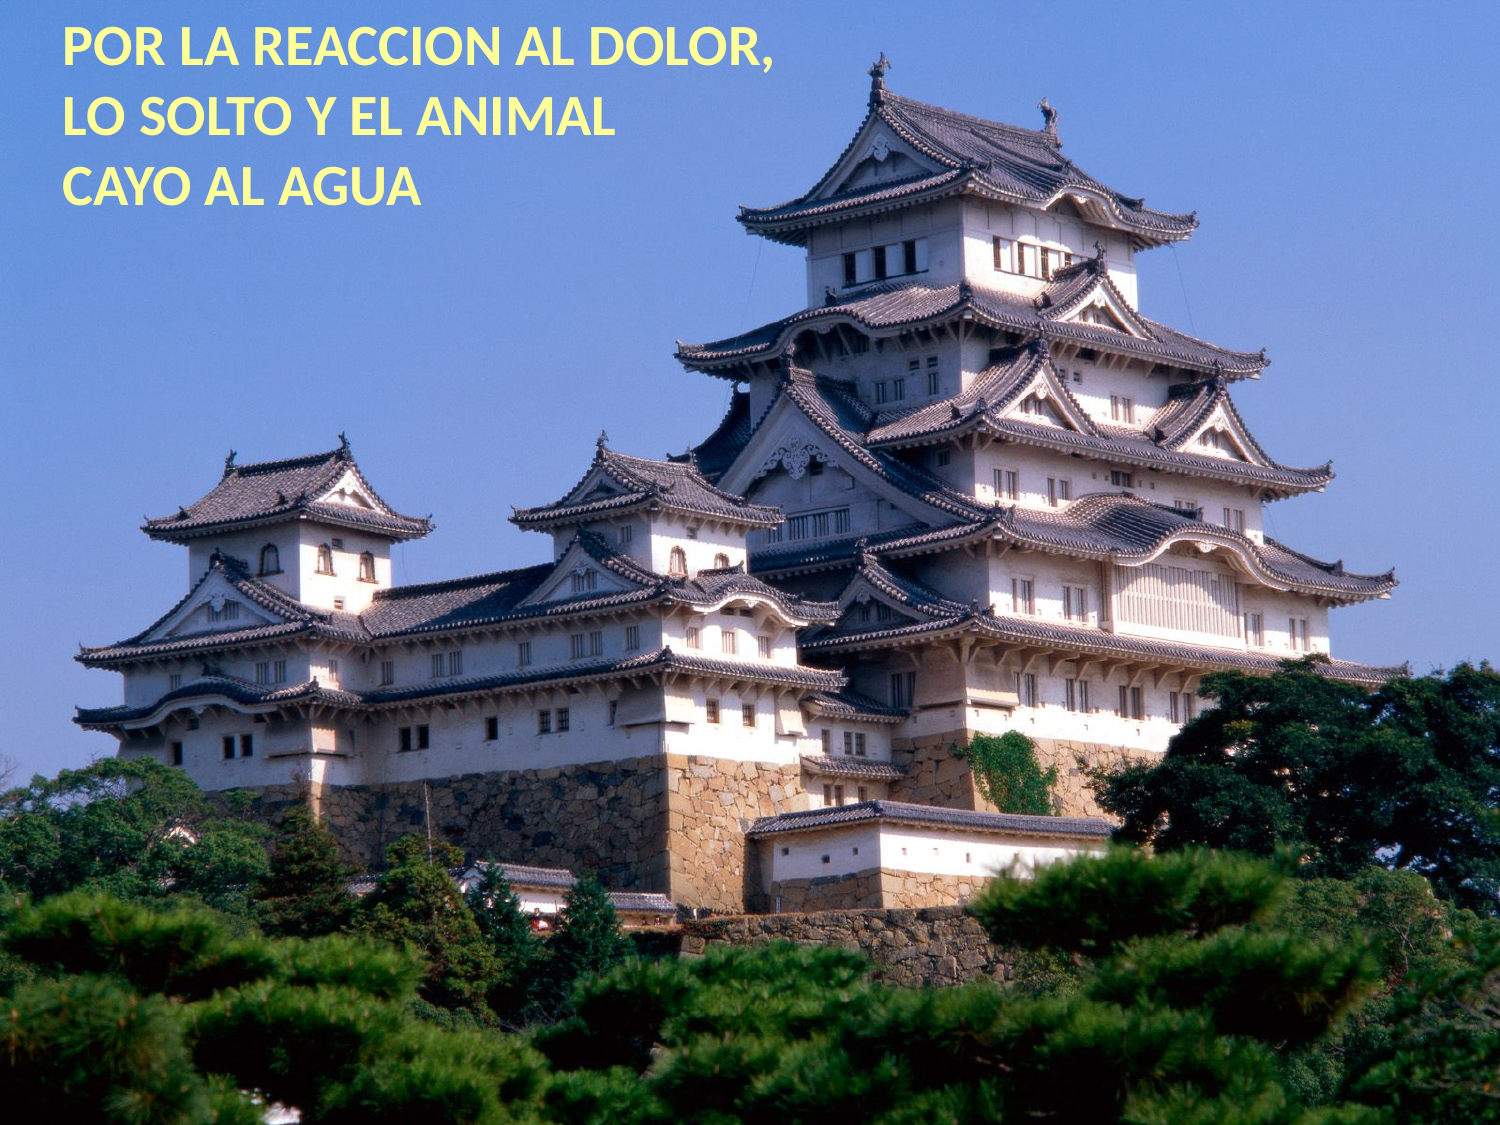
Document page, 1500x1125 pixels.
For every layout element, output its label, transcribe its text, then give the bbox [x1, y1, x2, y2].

picture [0, 0, 1500, 1125]
text_box POR LA REACCION AL DOLOR, LO SOLTO Y EL ANIMAL CAYO AL AGUA [48, 0, 792, 225]
